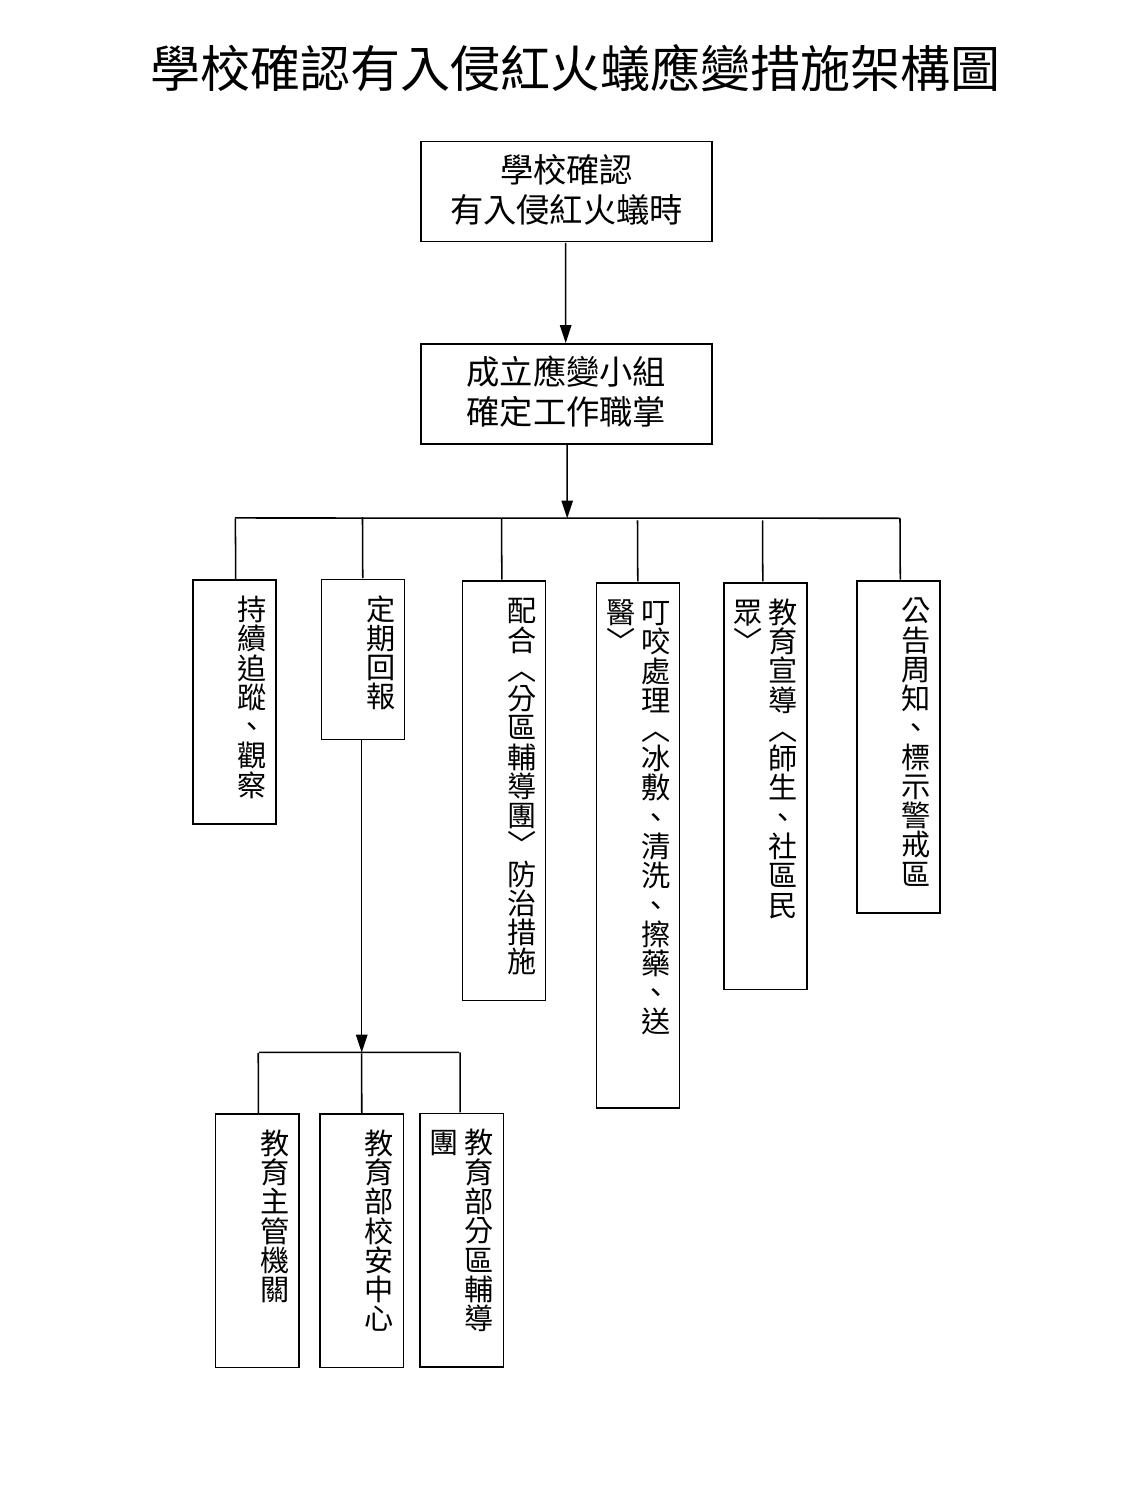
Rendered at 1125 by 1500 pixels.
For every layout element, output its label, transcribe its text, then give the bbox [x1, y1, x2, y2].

text_box 教育部校安中心 [320, 1113, 404, 1368]
text_box 公告周知、標示警戒區 [857, 581, 941, 913]
text_box 教育主管機關 [215, 1113, 299, 1368]
text_box 定期回報 [321, 579, 405, 740]
text_box 學校確認 有入侵紅火蟻時 [421, 141, 713, 242]
text_box 學校確認有入侵紅火蟻應變措施架構圖 [112, 30, 1038, 106]
text_box 成立應變小組 確定工作職掌 [421, 343, 713, 444]
text_box 教育宣導〈師生、社區民眾〉 [723, 582, 808, 990]
text_box 持續追蹤、觀察 [192, 579, 277, 824]
text_box 教育部分區輔導團 [420, 1113, 504, 1368]
text_box 配合〈分區輔導團〉防治措施 [462, 581, 546, 1001]
text_box 叮咬處理〈冰敷、清洗、擦藥、送醫〉 [596, 582, 680, 1108]
